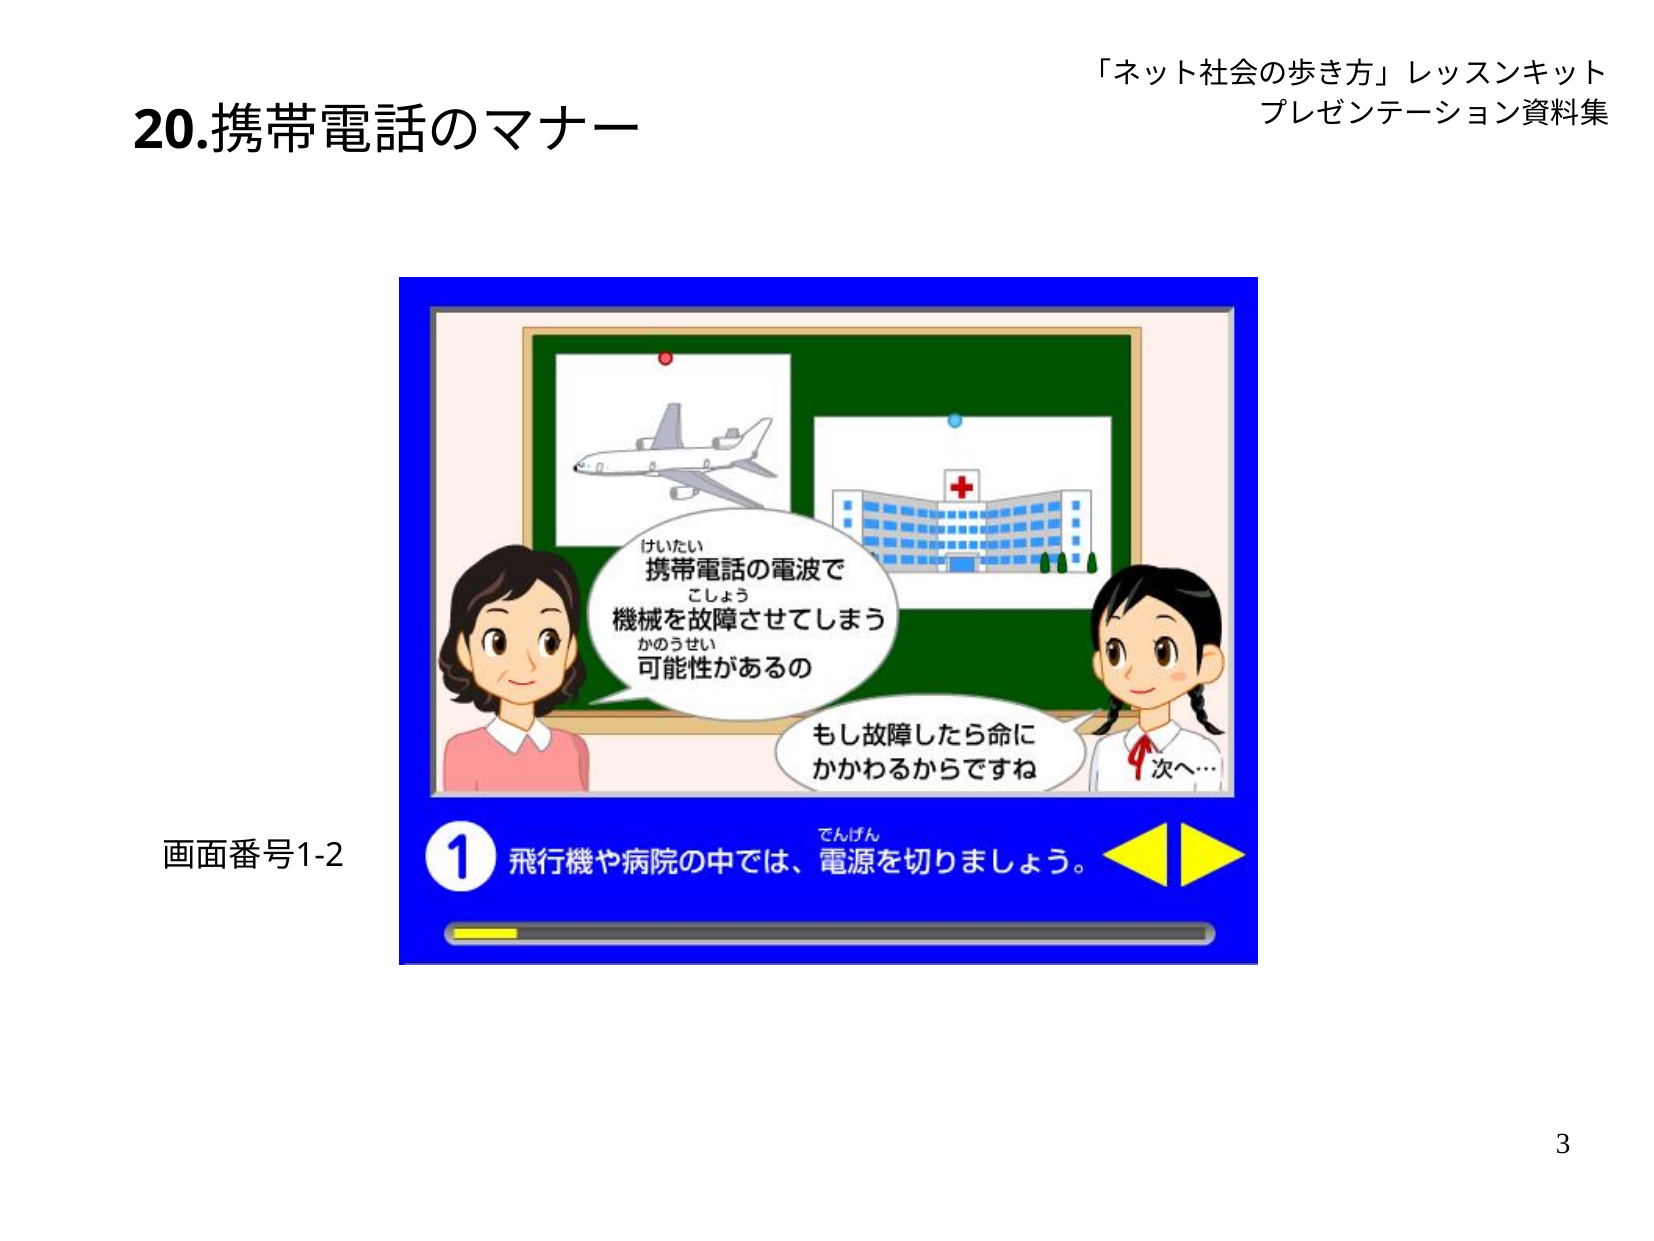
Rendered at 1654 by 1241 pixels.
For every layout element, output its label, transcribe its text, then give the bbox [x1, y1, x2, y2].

text_box 20.携帯電話のマナー [118, 88, 975, 169]
picture [399, 277, 1258, 965]
text_box 画面番号1-2 [147, 826, 384, 882]
text_box 「ネット社会の歩き方」レッスンキット プレゼンテーション資料集 [1062, 44, 1625, 139]
